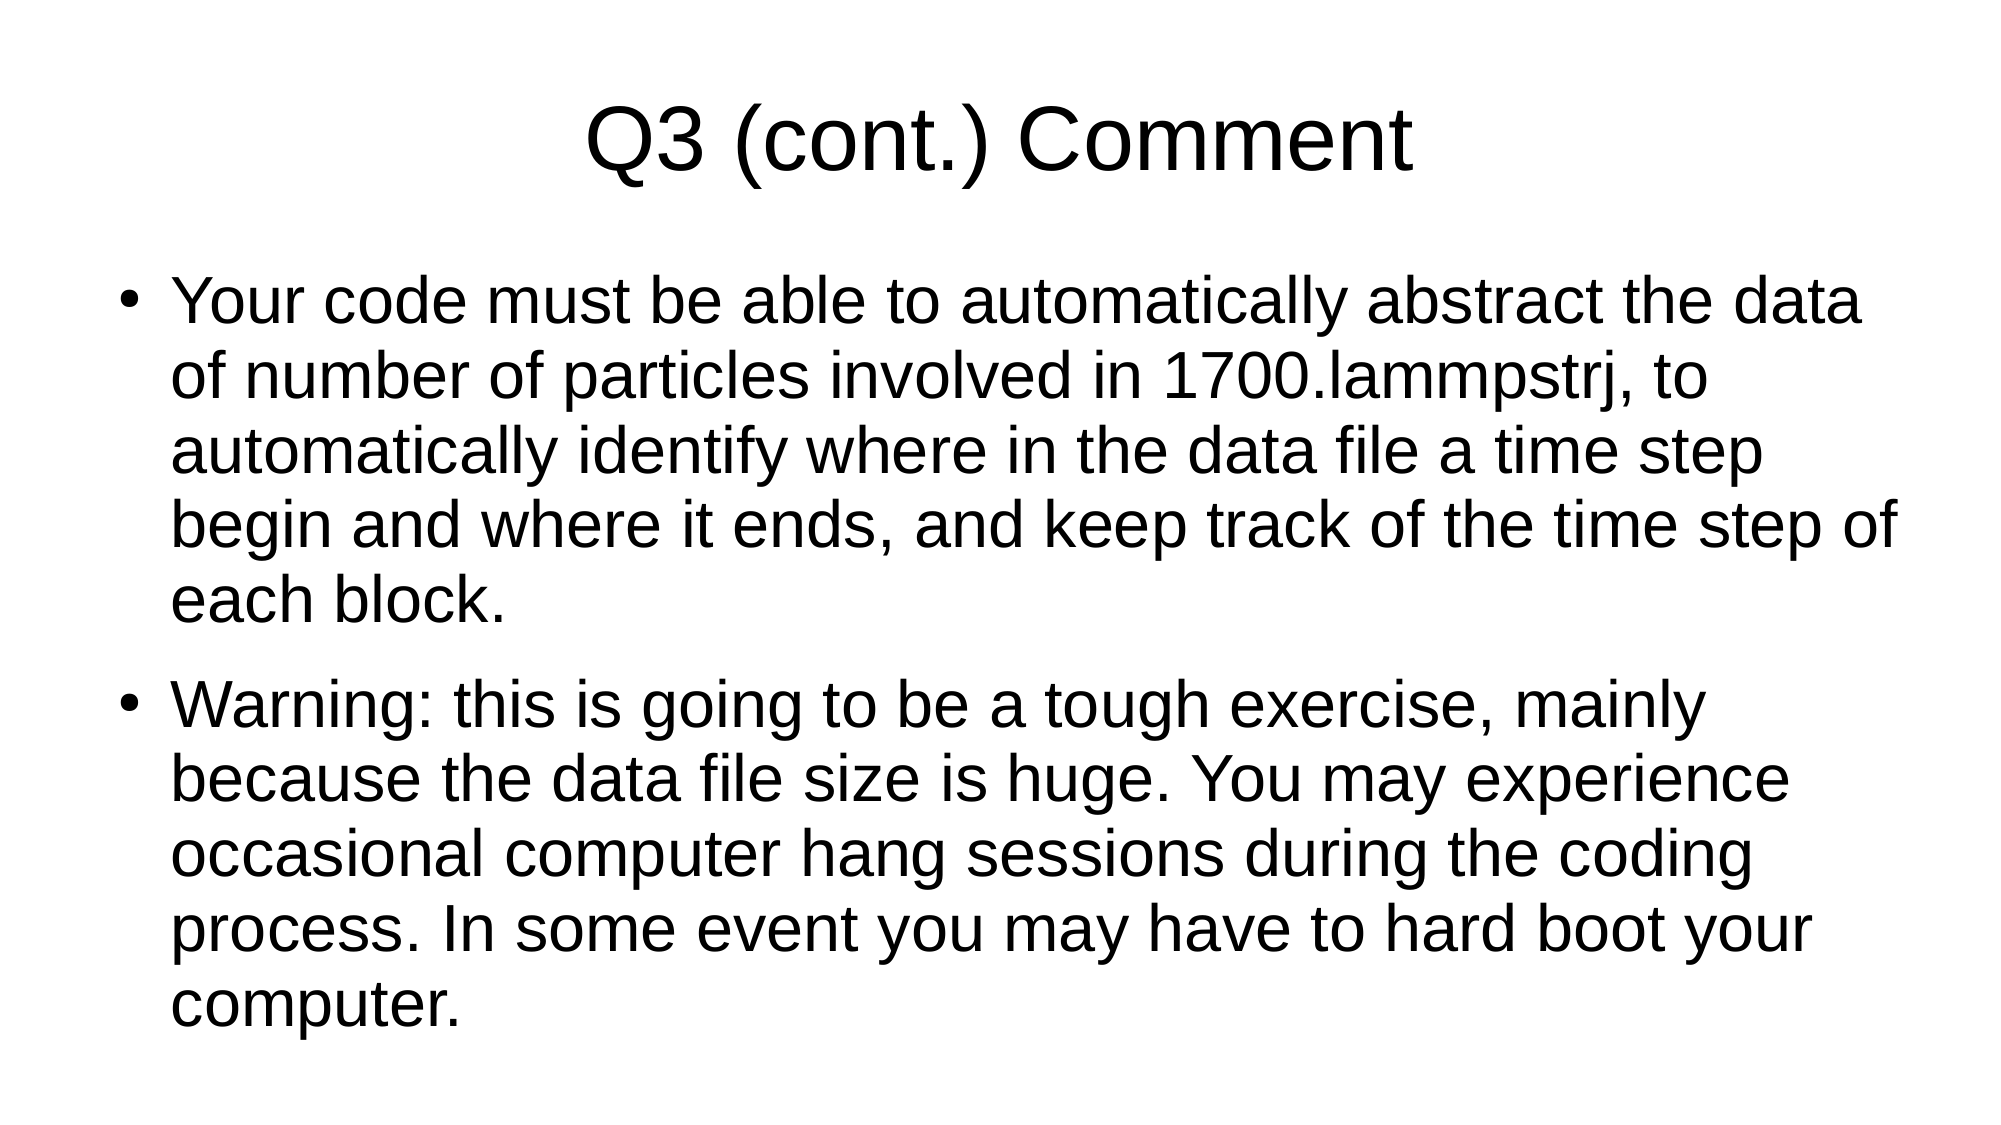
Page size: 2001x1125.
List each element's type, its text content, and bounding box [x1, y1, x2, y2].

list Your code must be able to automatically abstract the data of number of particles involved in 1700.lammpstrj, to automatically identify where in the data file a time step begin and where it ends, and keep track of the time step of each block. Warning: this is going to be a tough exercise, mainly because the data file size is huge. You may experience occasional computer hang sessions during the coding process. In some event you may have to hard boot your computer. [99, 263, 1900, 1041]
title Q3 (cont.) Comment [99, 44, 1900, 233]
